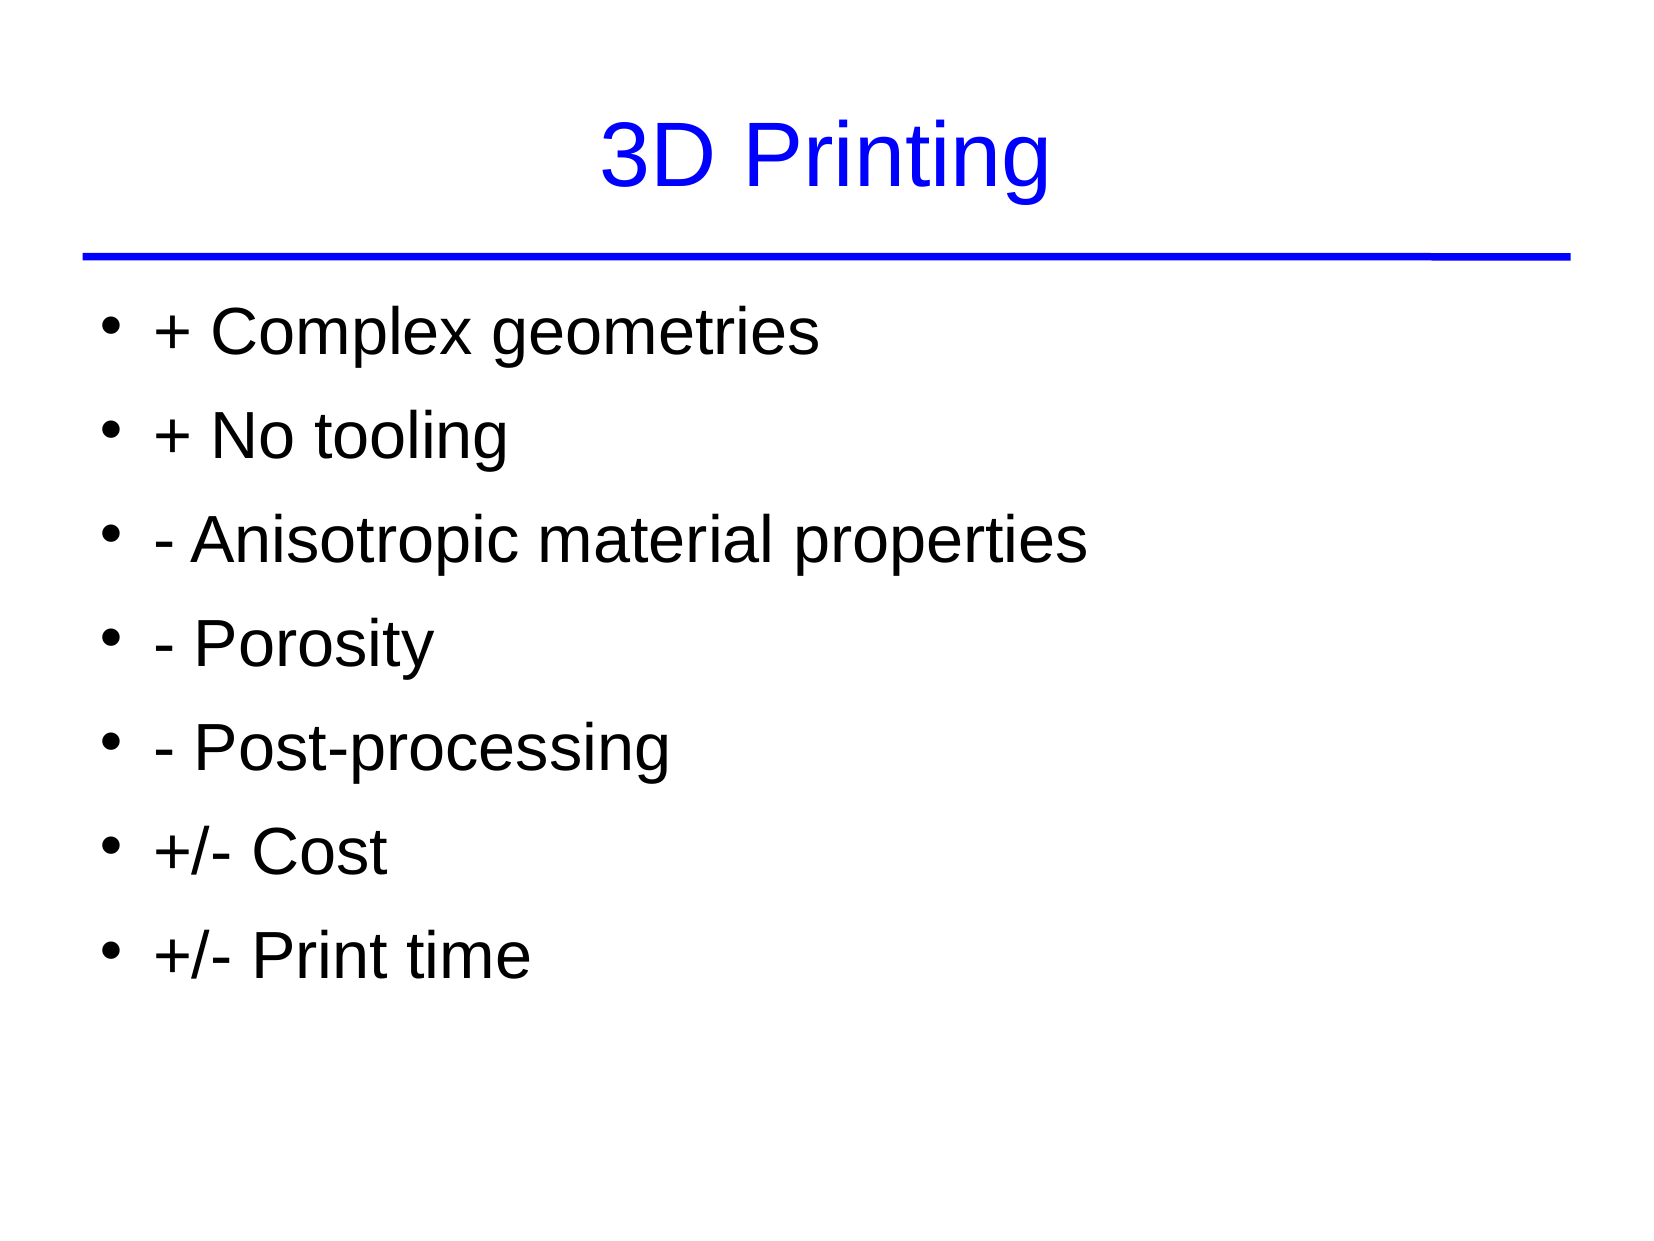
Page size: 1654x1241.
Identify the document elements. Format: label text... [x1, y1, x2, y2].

list + Complex geometries + No tooling - Anisotropic material properties - Porosity - Post-processing +/- Cost +/- Print time [82, 290, 1571, 1010]
title 3D Printing [82, 49, 1571, 257]
